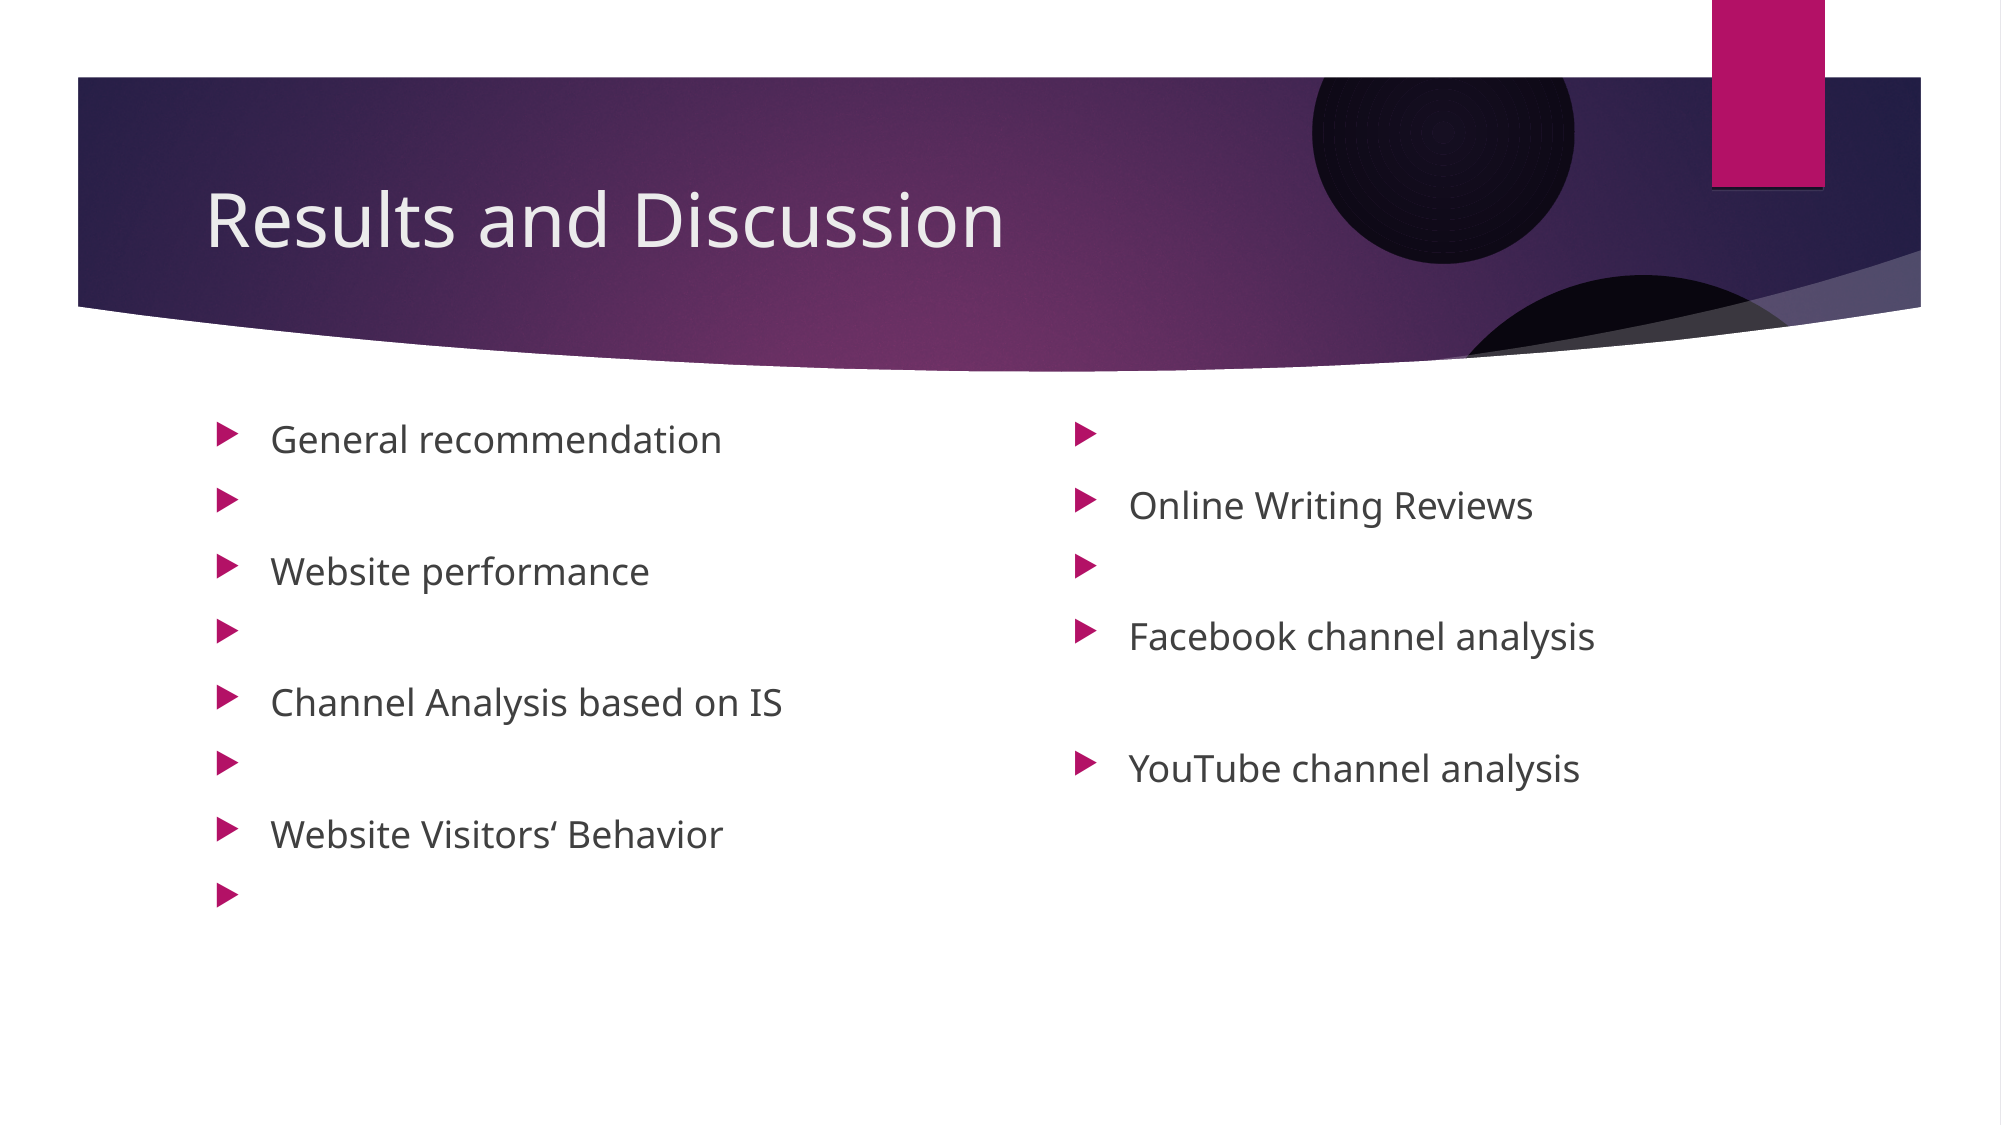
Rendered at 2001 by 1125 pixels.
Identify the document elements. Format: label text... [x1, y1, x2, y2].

text_box Online Writing Reviews Facebook channel analysis YouTube channel analysis [1057, 408, 1767, 1056]
text_box General recommendation Website performance Channel Analysis based on IS Website Visitors‘ Behavior [199, 408, 909, 1056]
title Results and Discussion [189, 159, 1627, 276]
